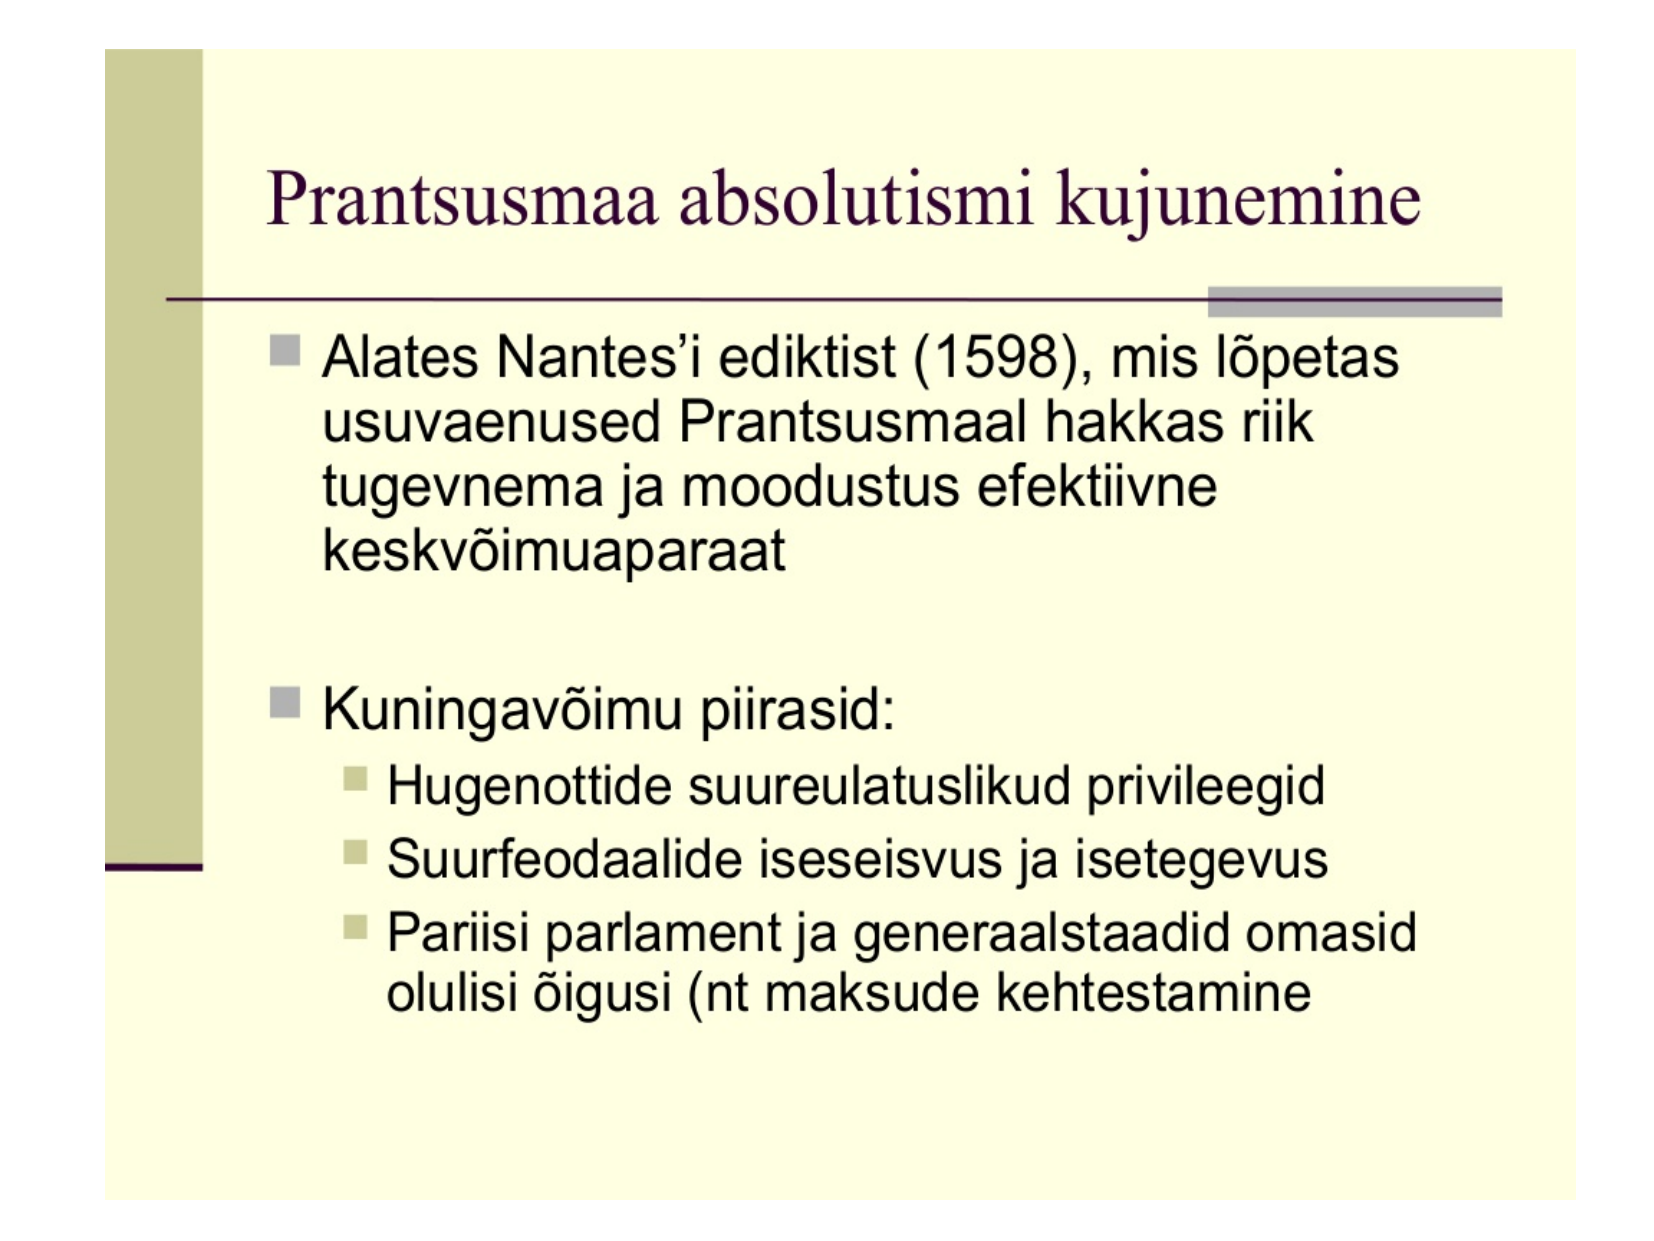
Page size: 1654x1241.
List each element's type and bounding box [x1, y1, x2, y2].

picture [105, 49, 1576, 1201]
